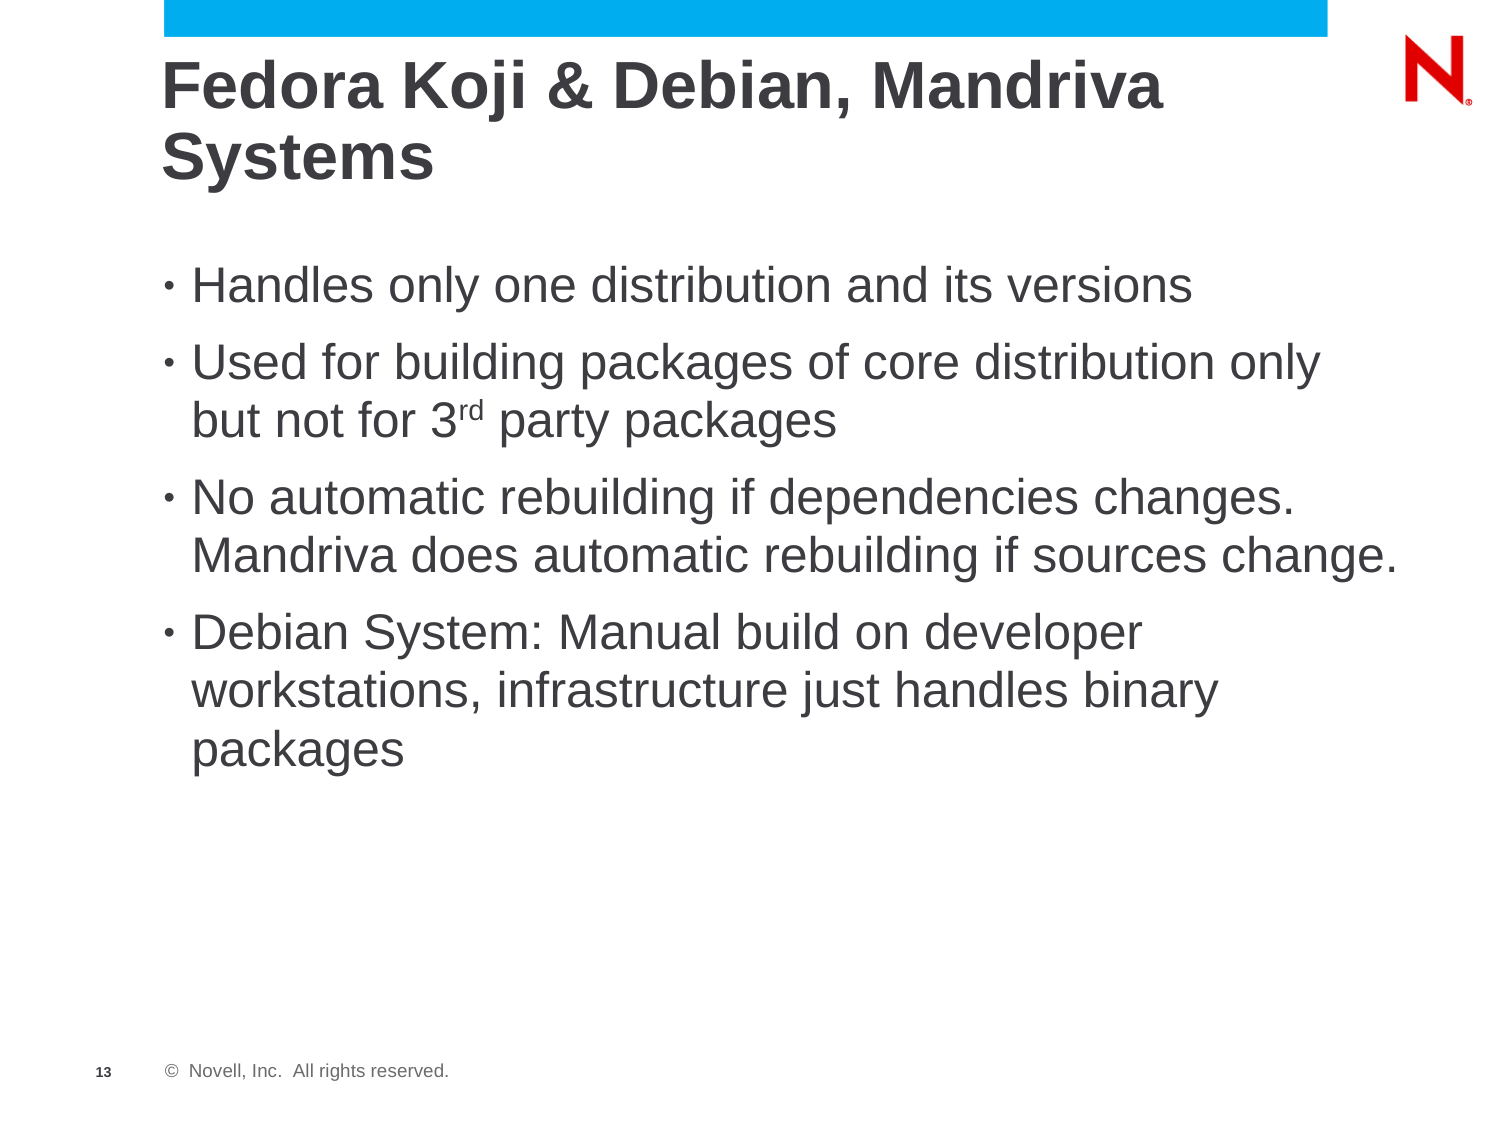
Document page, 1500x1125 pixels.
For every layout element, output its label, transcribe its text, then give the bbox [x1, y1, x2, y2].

title Fedora Koji & Debian, Mandriva Systems [161, 41, 1383, 205]
picture [1403, 32, 1473, 107]
list Handles only one distribution and its versions Used for building packages of core distribution only but not for 3rd party packages No automatic rebuilding if dependencies changes. Mandriva does automatic rebuilding if sources change. Debian System: Manual build on developer workstations, infrastructure just handles binary packages [163, 254, 1404, 986]
